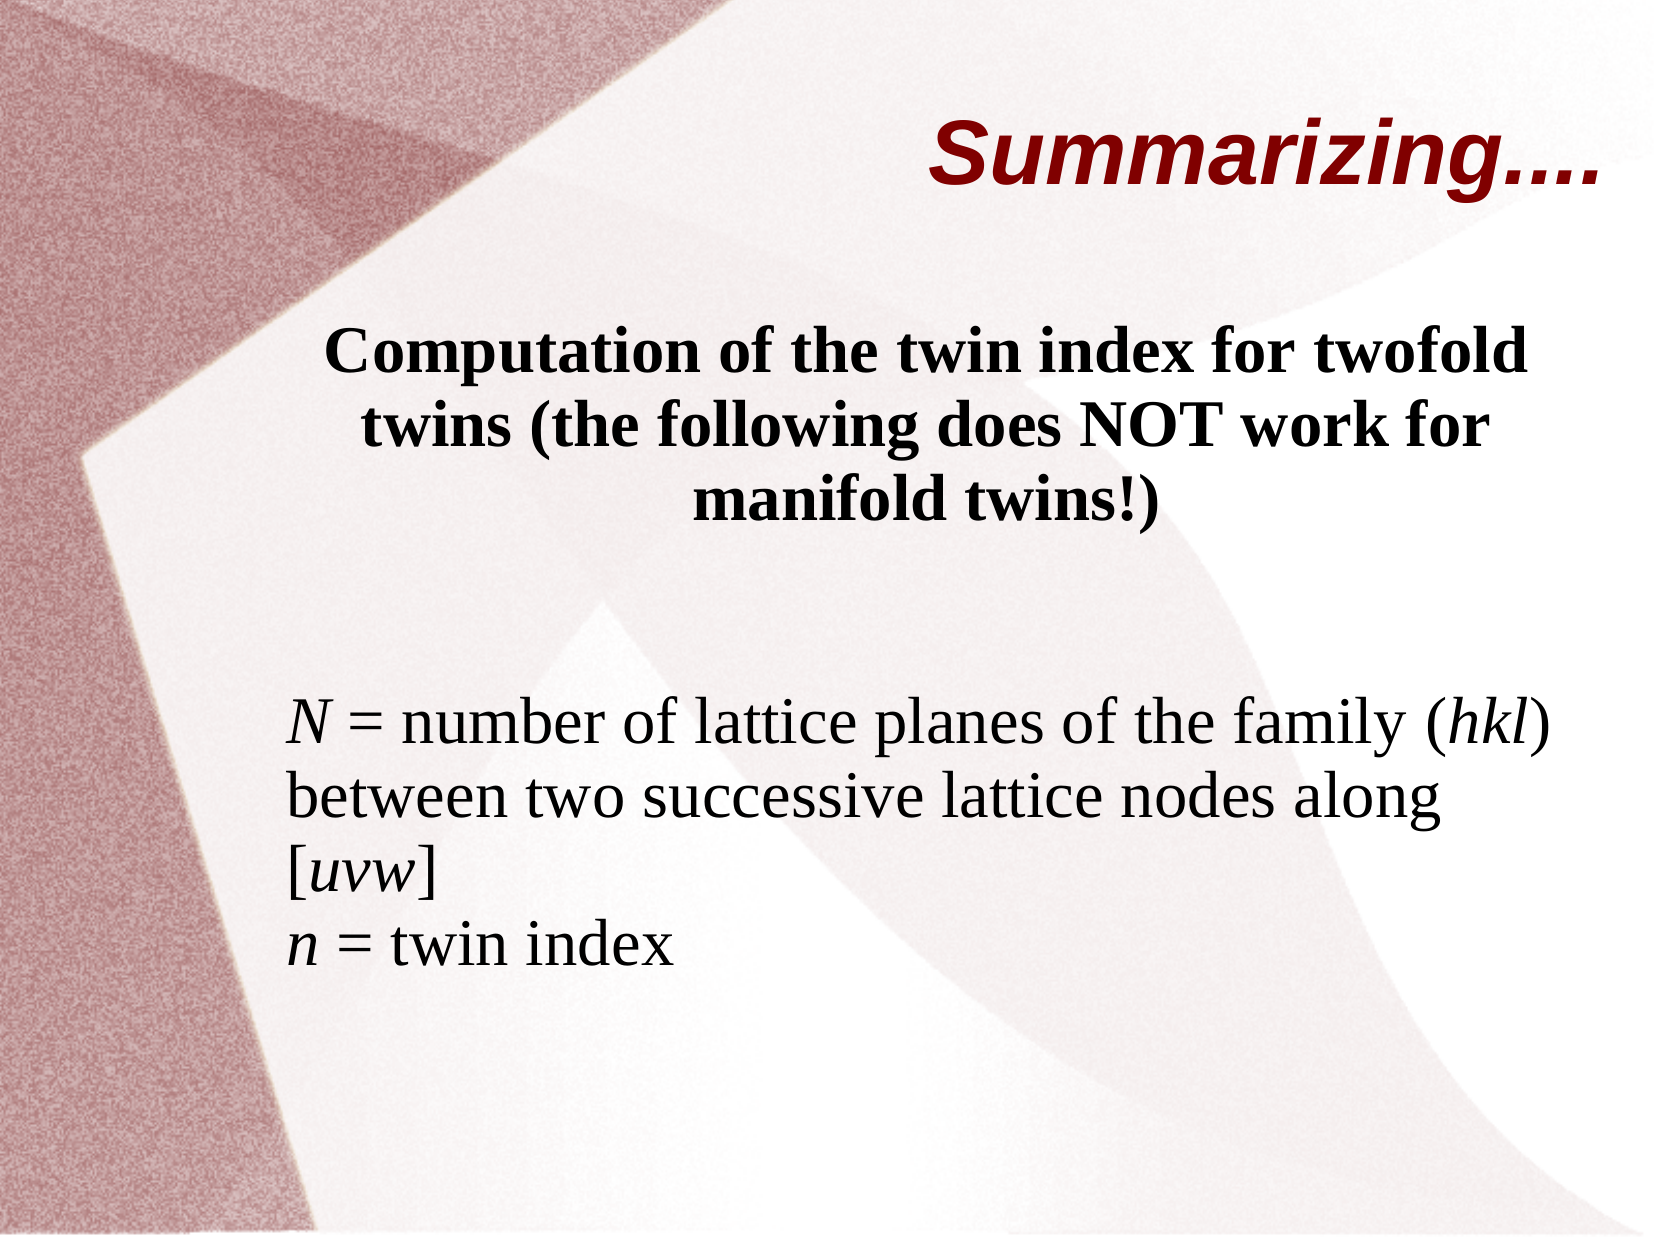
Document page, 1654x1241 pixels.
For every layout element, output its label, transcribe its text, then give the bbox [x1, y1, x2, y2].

picture [0, 0, 1654, 1241]
title Summarizing.... [596, 49, 1607, 257]
subtitle Computation of the twin index for twofold twins (the following does NOT work for manifold twins!) N = number of lattice planes of the family (hkl) between two successive lattice nodes along [uvw] n = twin index [286, 237, 1568, 1056]
